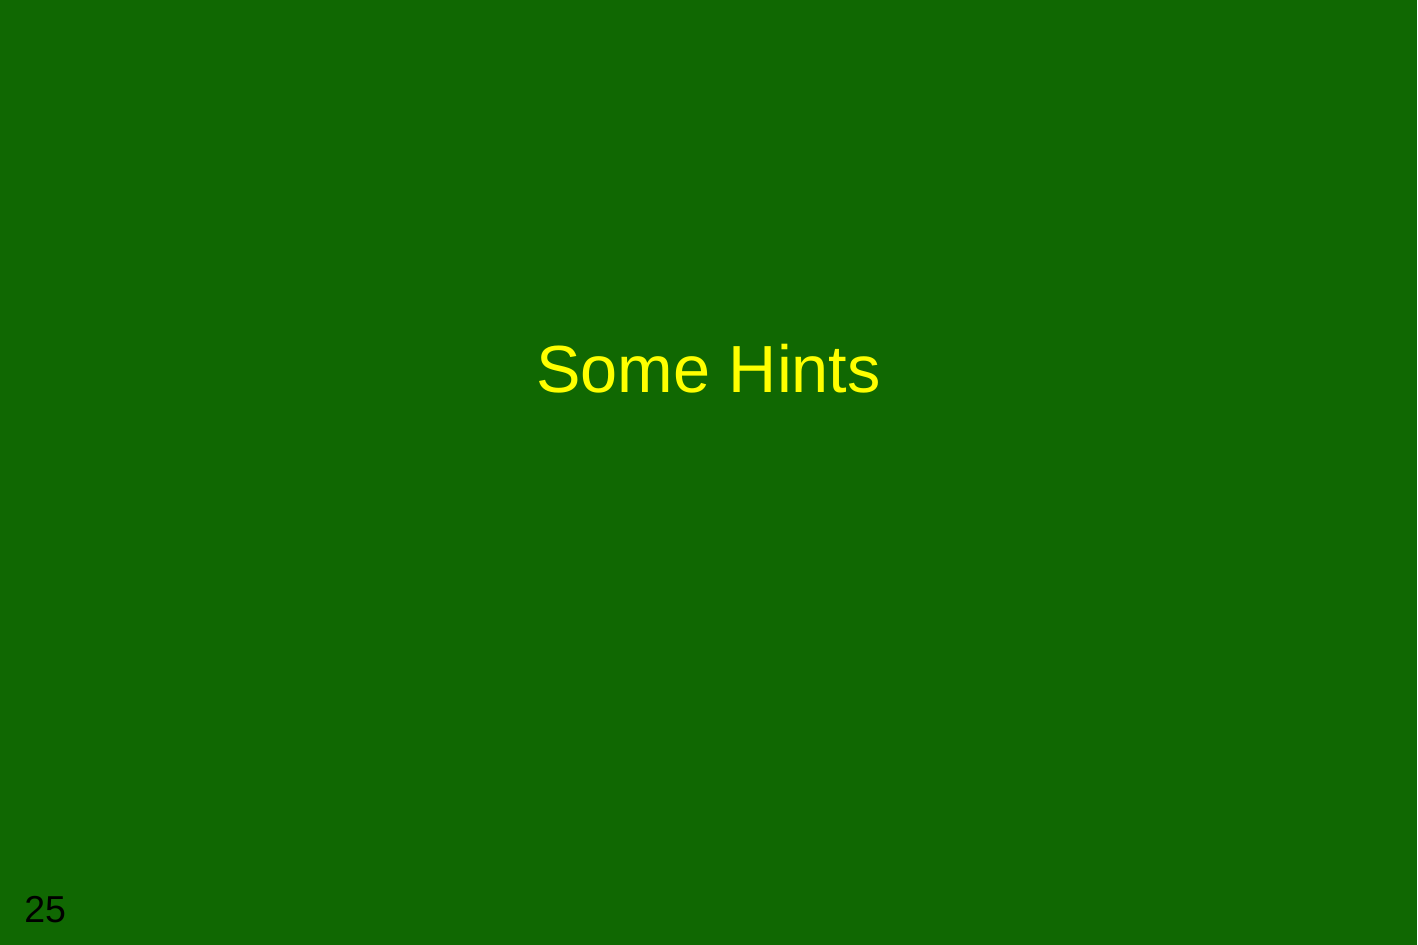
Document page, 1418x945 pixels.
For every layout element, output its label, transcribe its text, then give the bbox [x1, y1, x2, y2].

subtitle Some Hints [44, 295, 1374, 443]
